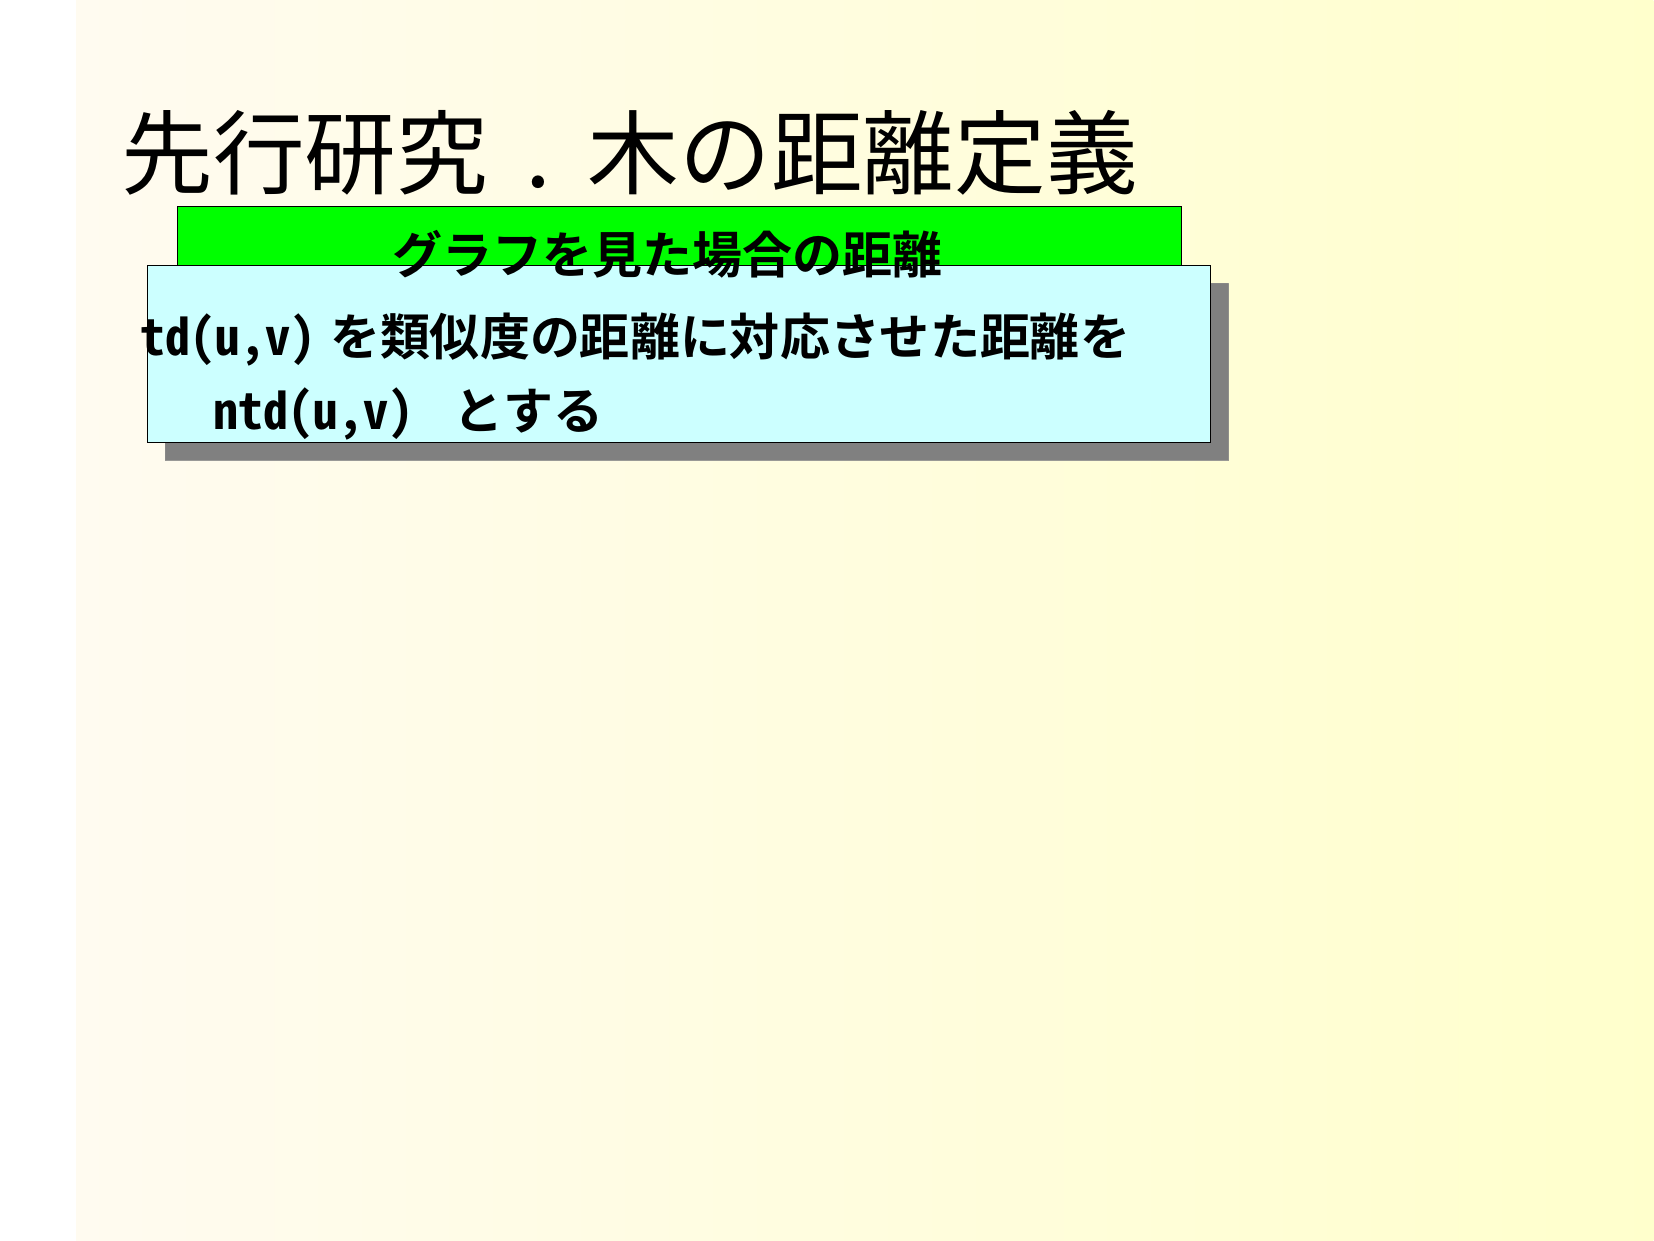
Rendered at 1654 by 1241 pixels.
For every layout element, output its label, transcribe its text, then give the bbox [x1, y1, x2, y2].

text_box [322, 414, 328, 423]
title 先行研究.木の距離定義 [121, 43, 1534, 252]
text_box [147, 414, 1211, 443]
text_box [147, 206, 1211, 287]
text_box グラフを見た場合の距離 [392, 215, 945, 266]
text_box td(u,v)を類似度の距離に対応させた距離を ntd(u,v) とする [88, 287, 1409, 414]
text_box [272, 414, 278, 424]
